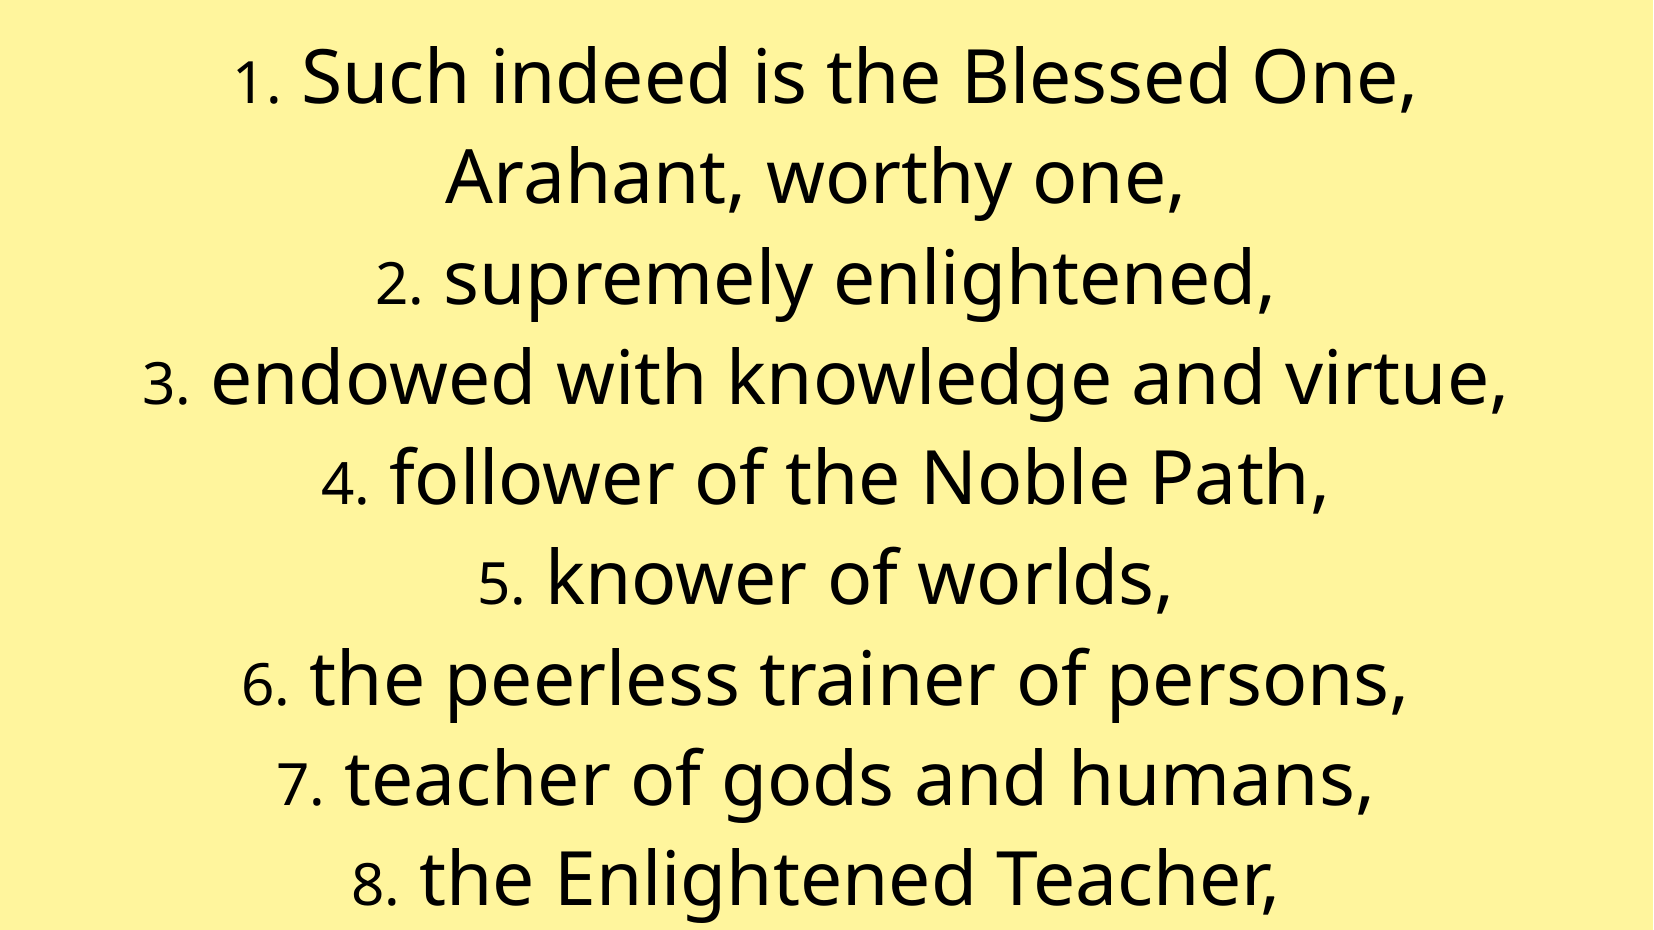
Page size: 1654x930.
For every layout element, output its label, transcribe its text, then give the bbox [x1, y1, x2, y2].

subtitle 1. Such indeed is the Blessed One, Arahant, worthy one, 2. supremely enlightened, 3. endowed with knowledge and virtue, 4. follower of the Noble Path, 5. knower of worlds, 6. the peerless trainer of persons, 7. teacher of gods and humans, 8. the Enlightened Teacher, 9. the Blessed One. [4, 23, 1649, 930]
